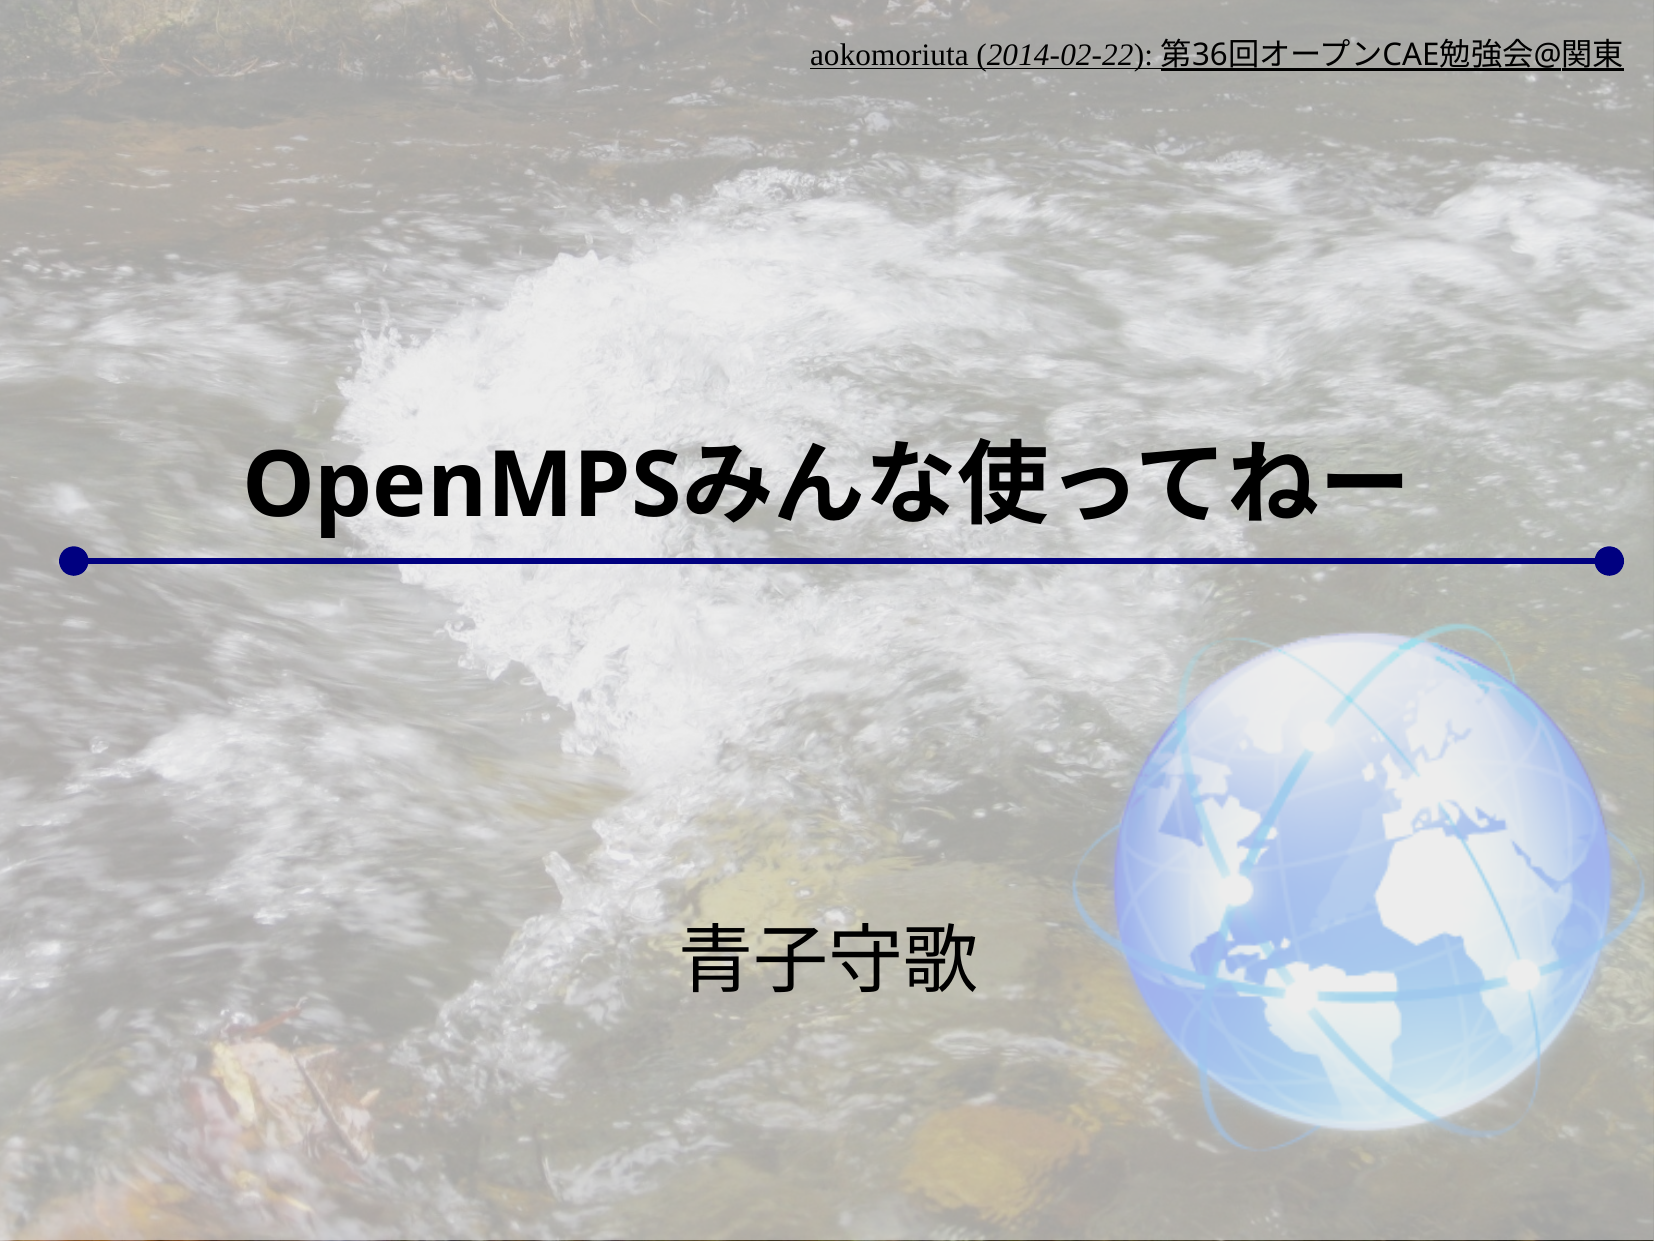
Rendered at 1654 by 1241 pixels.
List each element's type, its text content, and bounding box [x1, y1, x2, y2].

text_box OpenMPSみんな使ってねー [0, 402, 1654, 556]
text_box 青子守歌 [663, 891, 994, 1020]
